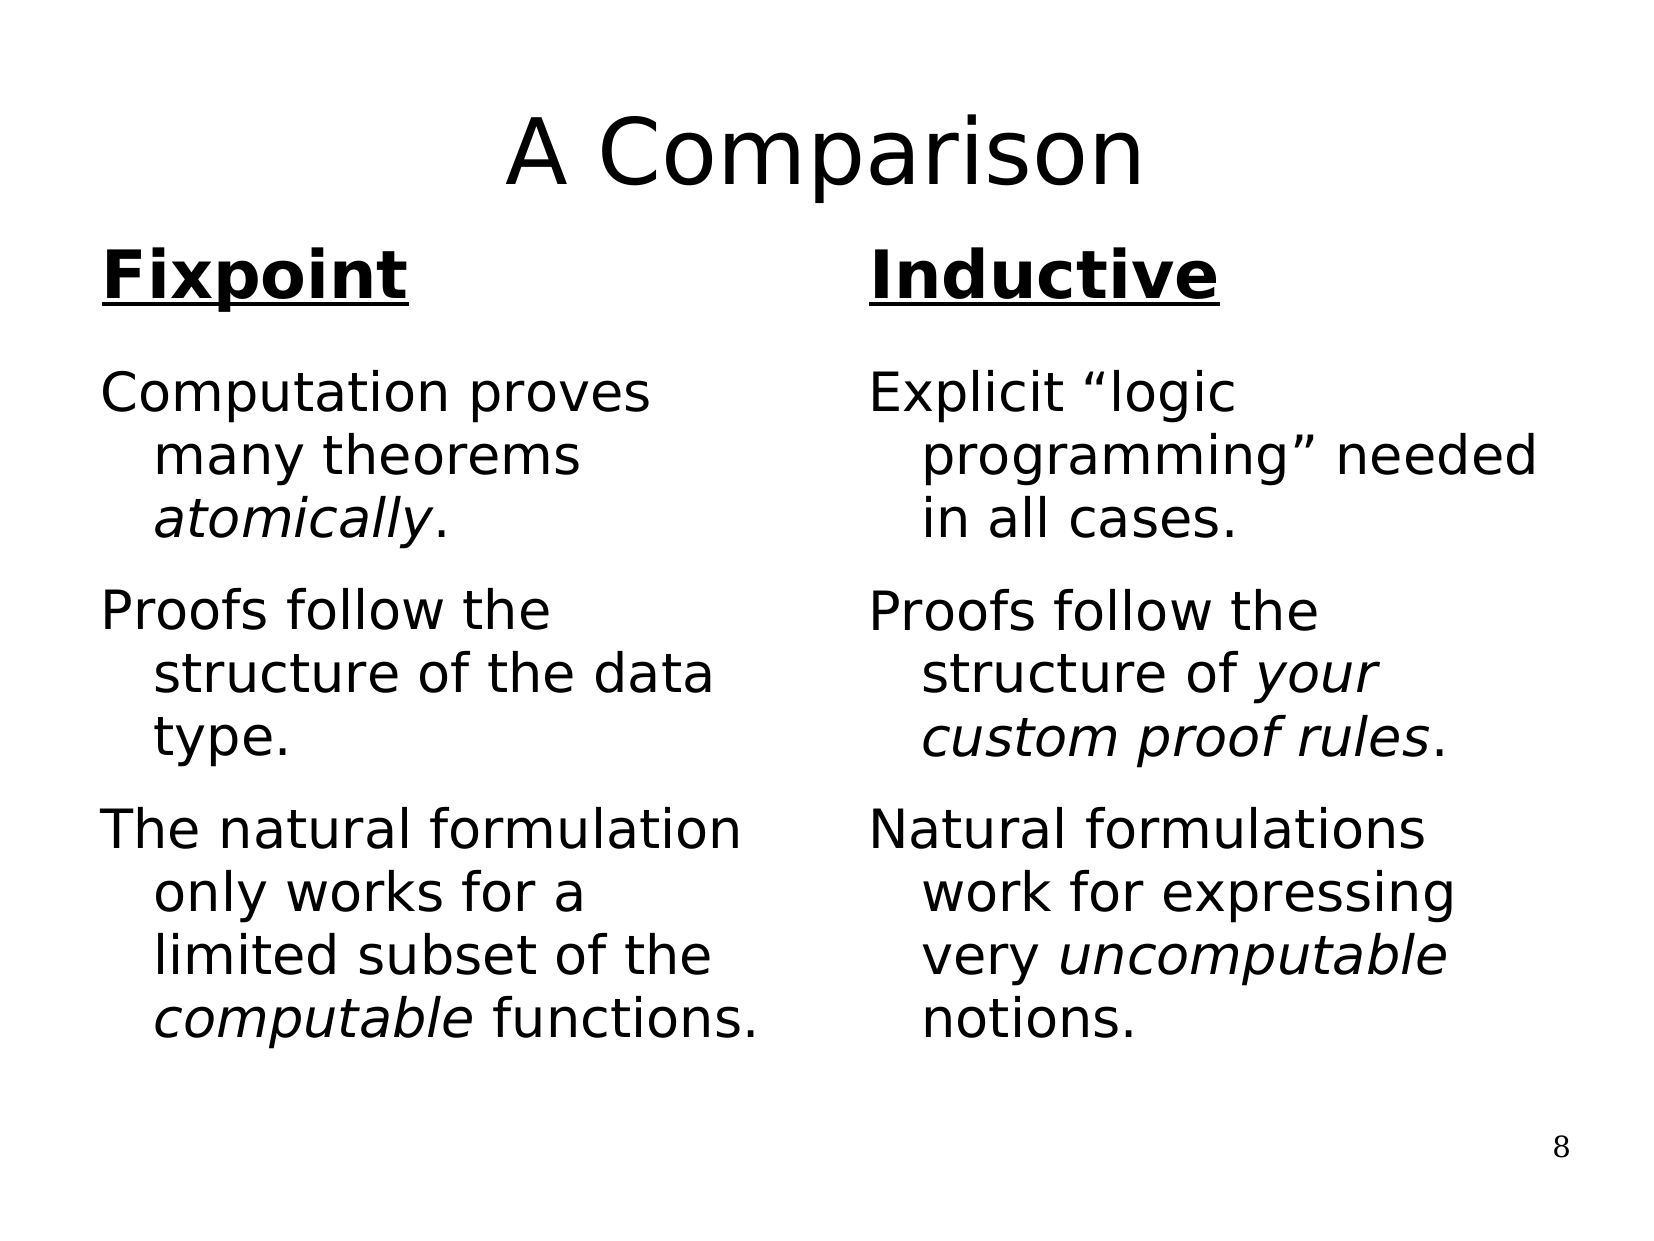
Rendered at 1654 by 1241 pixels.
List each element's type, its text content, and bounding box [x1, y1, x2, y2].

list Explicit “logic programming” needed in all cases. Proofs follow the structure of your custom proof rules. Natural formulations work for expressing very uncomputable notions. [850, 361, 1556, 1165]
text_box Fixpoint [86, 228, 462, 322]
title A Comparison [82, 49, 1571, 257]
text_box Inductive [854, 228, 1276, 322]
list Computation proves many theorems atomically. Proofs follow the structure of the data type. The natural formulation only works for a limited subset of the computable functions. [82, 361, 788, 1165]
